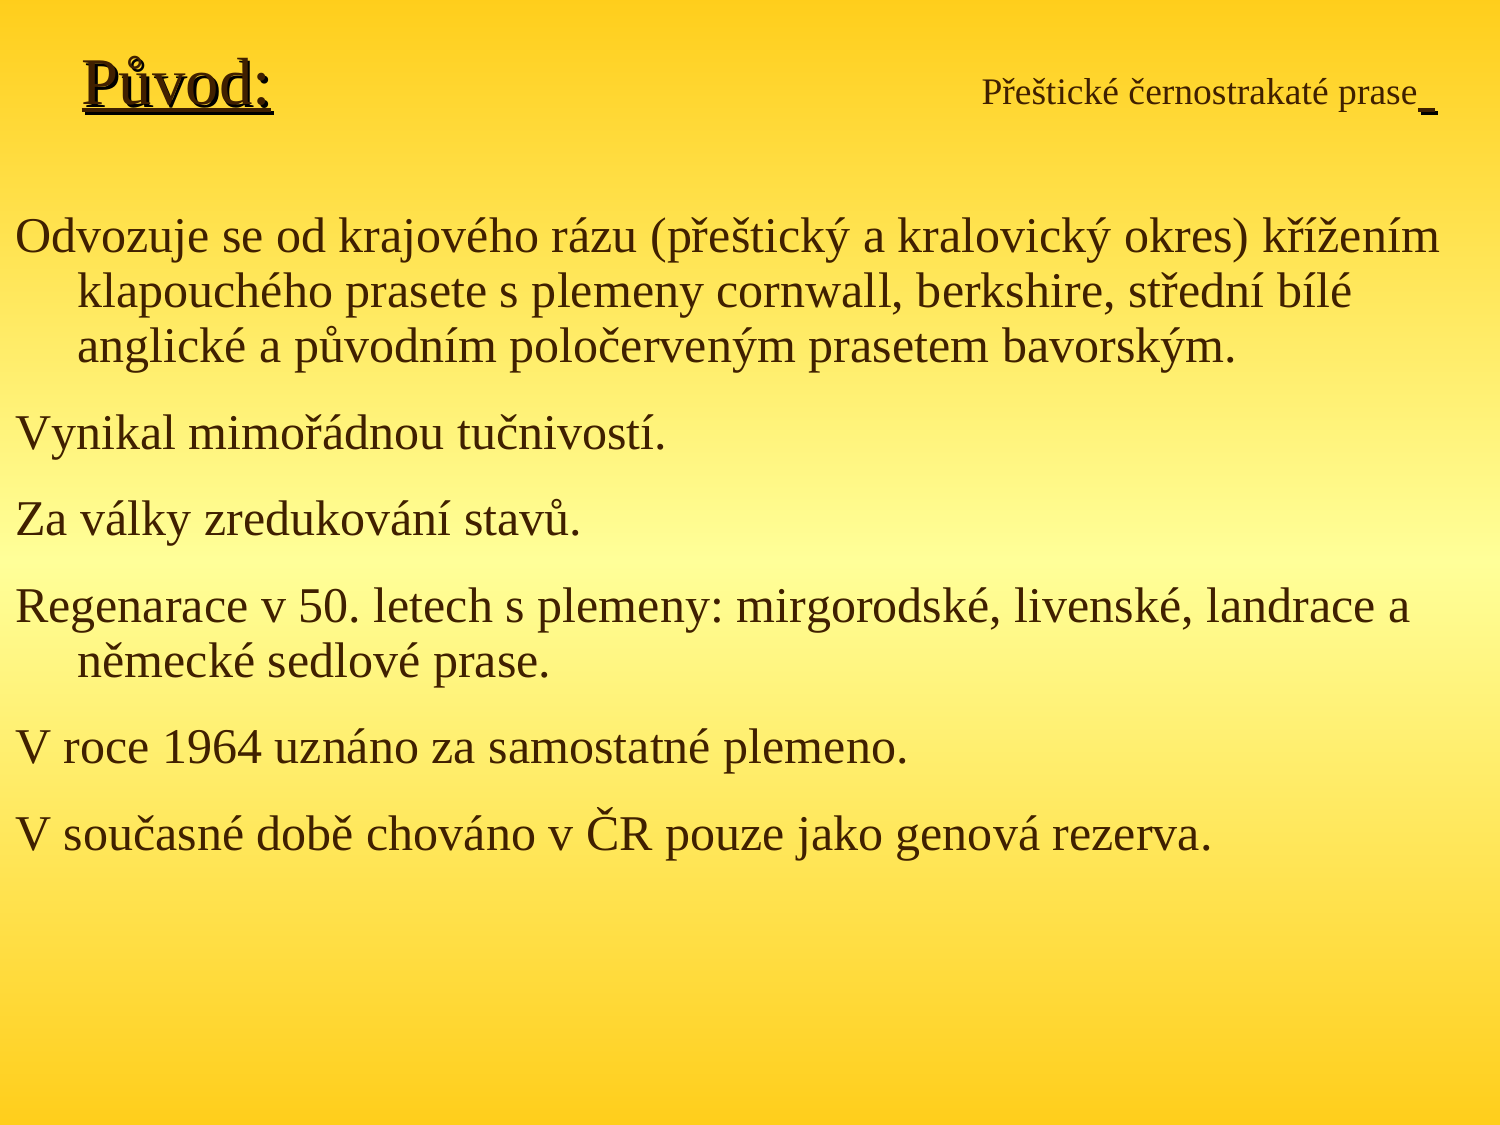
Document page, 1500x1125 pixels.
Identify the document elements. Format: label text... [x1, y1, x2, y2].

text_box Odvozuje se od krajového rázu (přeštický a kralovický okres) křížením klapouchého prasete s plemeny cornwall, berkshire, střední bílé anglické a původním poločerveným prasetem bavorským. Vynikal mimořádnou tučnivostí. Za války zredukování stavů. Regenarace v 50. letech s plemeny: mirgorodské, livenské, landrace a německé sedlové prase. V roce 1964 uznáno za samostatné plemeno. V současné době chováno v ČR pouze jako genová rezerva. [0, 200, 1500, 869]
text_box Původ: Přeštické černostrakaté prase [50, 37, 1450, 127]
